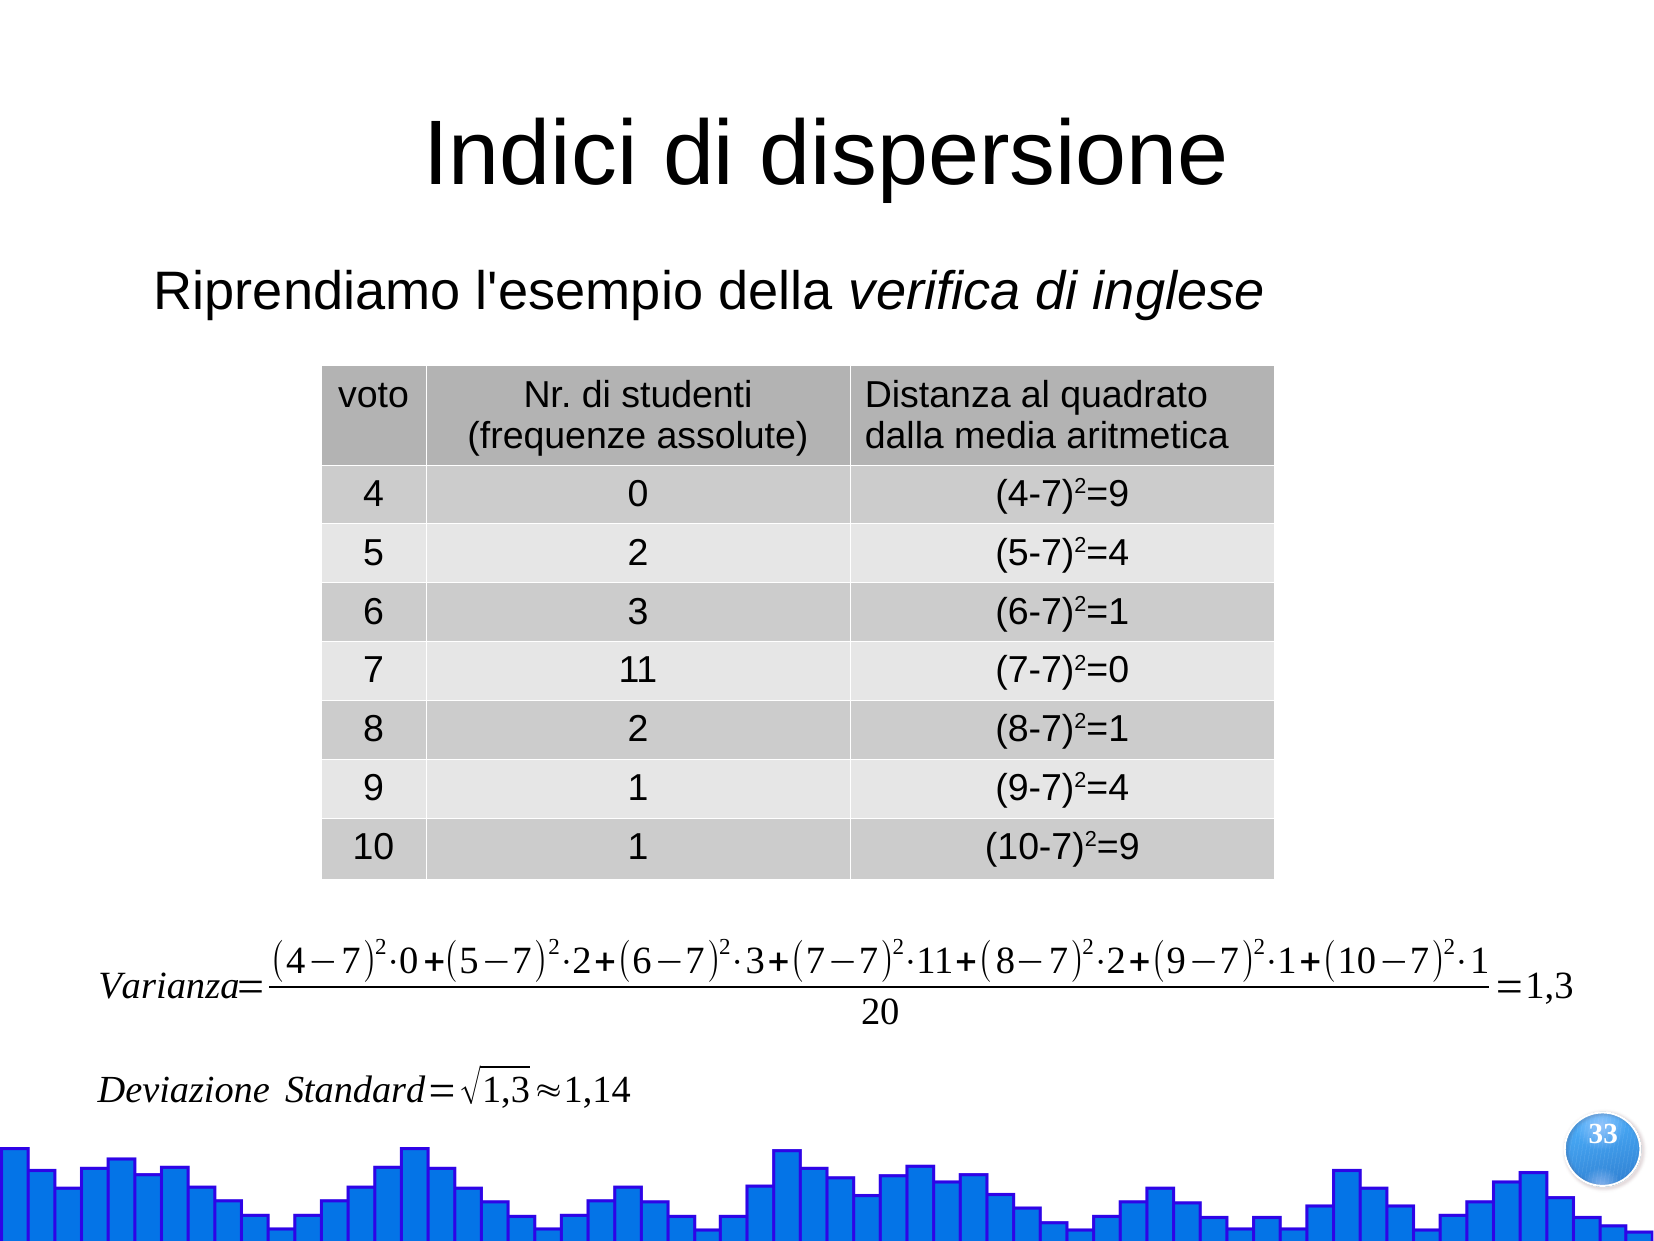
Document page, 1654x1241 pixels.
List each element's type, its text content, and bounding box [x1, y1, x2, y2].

table_cell (5-7)2=4 [851, 524, 1274, 582]
list Riprendiamo l'esempio della verifica di inglese [82, 260, 1571, 980]
table_header voto [322, 366, 426, 465]
picture [0, 1147, 1654, 1241]
table_cell 5 [322, 524, 426, 582]
chart [88, 933, 1583, 1033]
table_header Distanza al quadrato dalla media aritmetica [851, 366, 1274, 465]
title Indici di dispersione [82, 49, 1571, 257]
table_cell (6-7)2=1 [851, 583, 1274, 641]
table_cell 7 [322, 642, 426, 700]
table_cell (10-7)2=9 [851, 819, 1274, 879]
table_header Nr. di studenti (frequenze assolute) [427, 366, 850, 465]
table_cell (4-7)2=9 [851, 466, 1274, 523]
chart [85, 1064, 643, 1111]
table_cell 2 [427, 524, 850, 582]
table_cell 4 [322, 466, 426, 523]
table_cell 8 [322, 701, 426, 759]
table_cell 3 [427, 583, 850, 641]
table_cell 1 [427, 819, 850, 879]
table_cell 0 [427, 466, 850, 523]
table_cell (8-7)2=1 [851, 701, 1274, 759]
table_cell 6 [322, 583, 426, 641]
table_cell (9-7)2=4 [851, 760, 1274, 818]
table_cell 1 [427, 760, 850, 818]
table_cell (7-7)2=0 [851, 642, 1274, 700]
table_cell 10 [322, 819, 426, 879]
table_cell 9 [322, 760, 426, 818]
table_cell 11 [427, 642, 850, 700]
table_cell 2 [427, 701, 850, 759]
